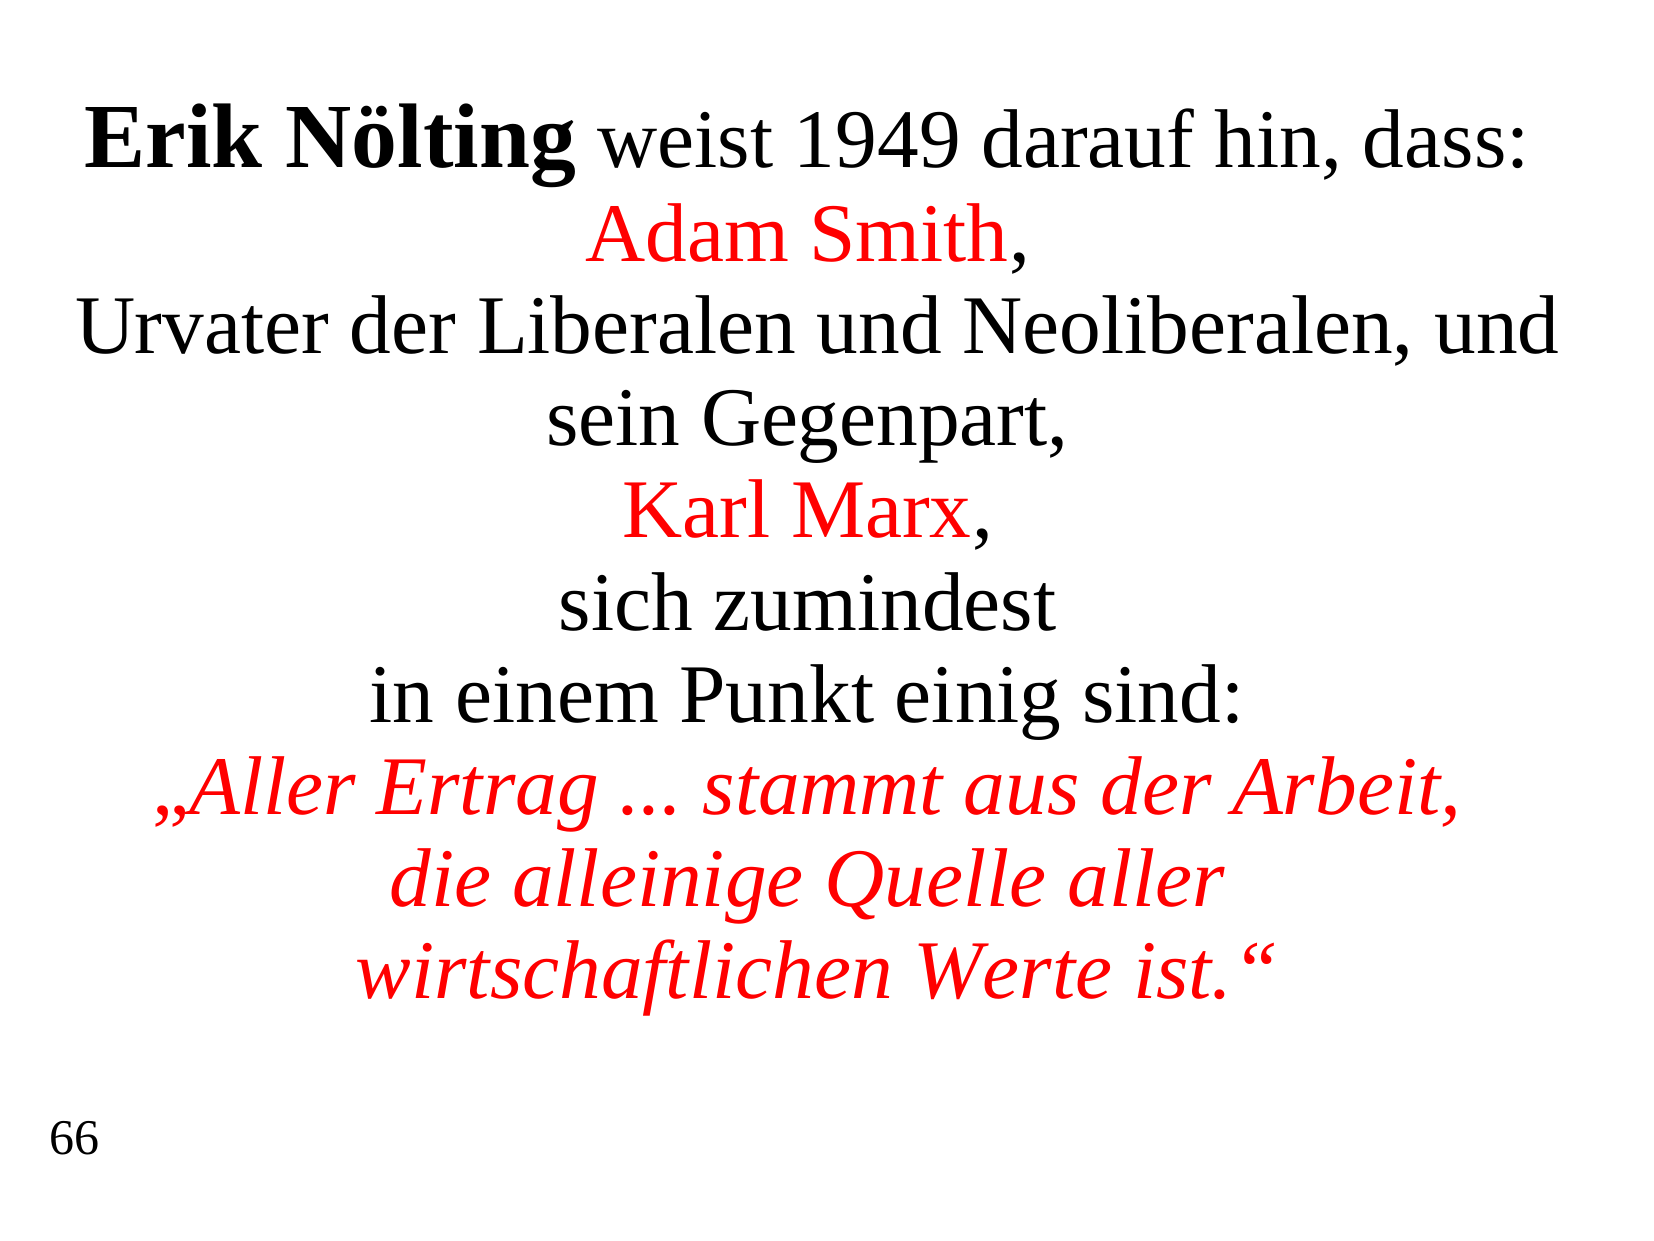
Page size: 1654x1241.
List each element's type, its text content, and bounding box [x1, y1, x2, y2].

text_box Erik Nölting weist 1949 darauf hin, dass: Adam Smith, Urvater der Liberalen und Neoliberalen, und sein Gegenpart, Karl Marx, sich zumindest in einem Punkt einig sind: „Aller Ertrag ... stammt aus der Arbeit, die alleinige Quelle aller wirtschaftlichen Werte ist.“ [75, 85, 1577, 1134]
text_box <Nummer> [49, 1109, 285, 1171]
